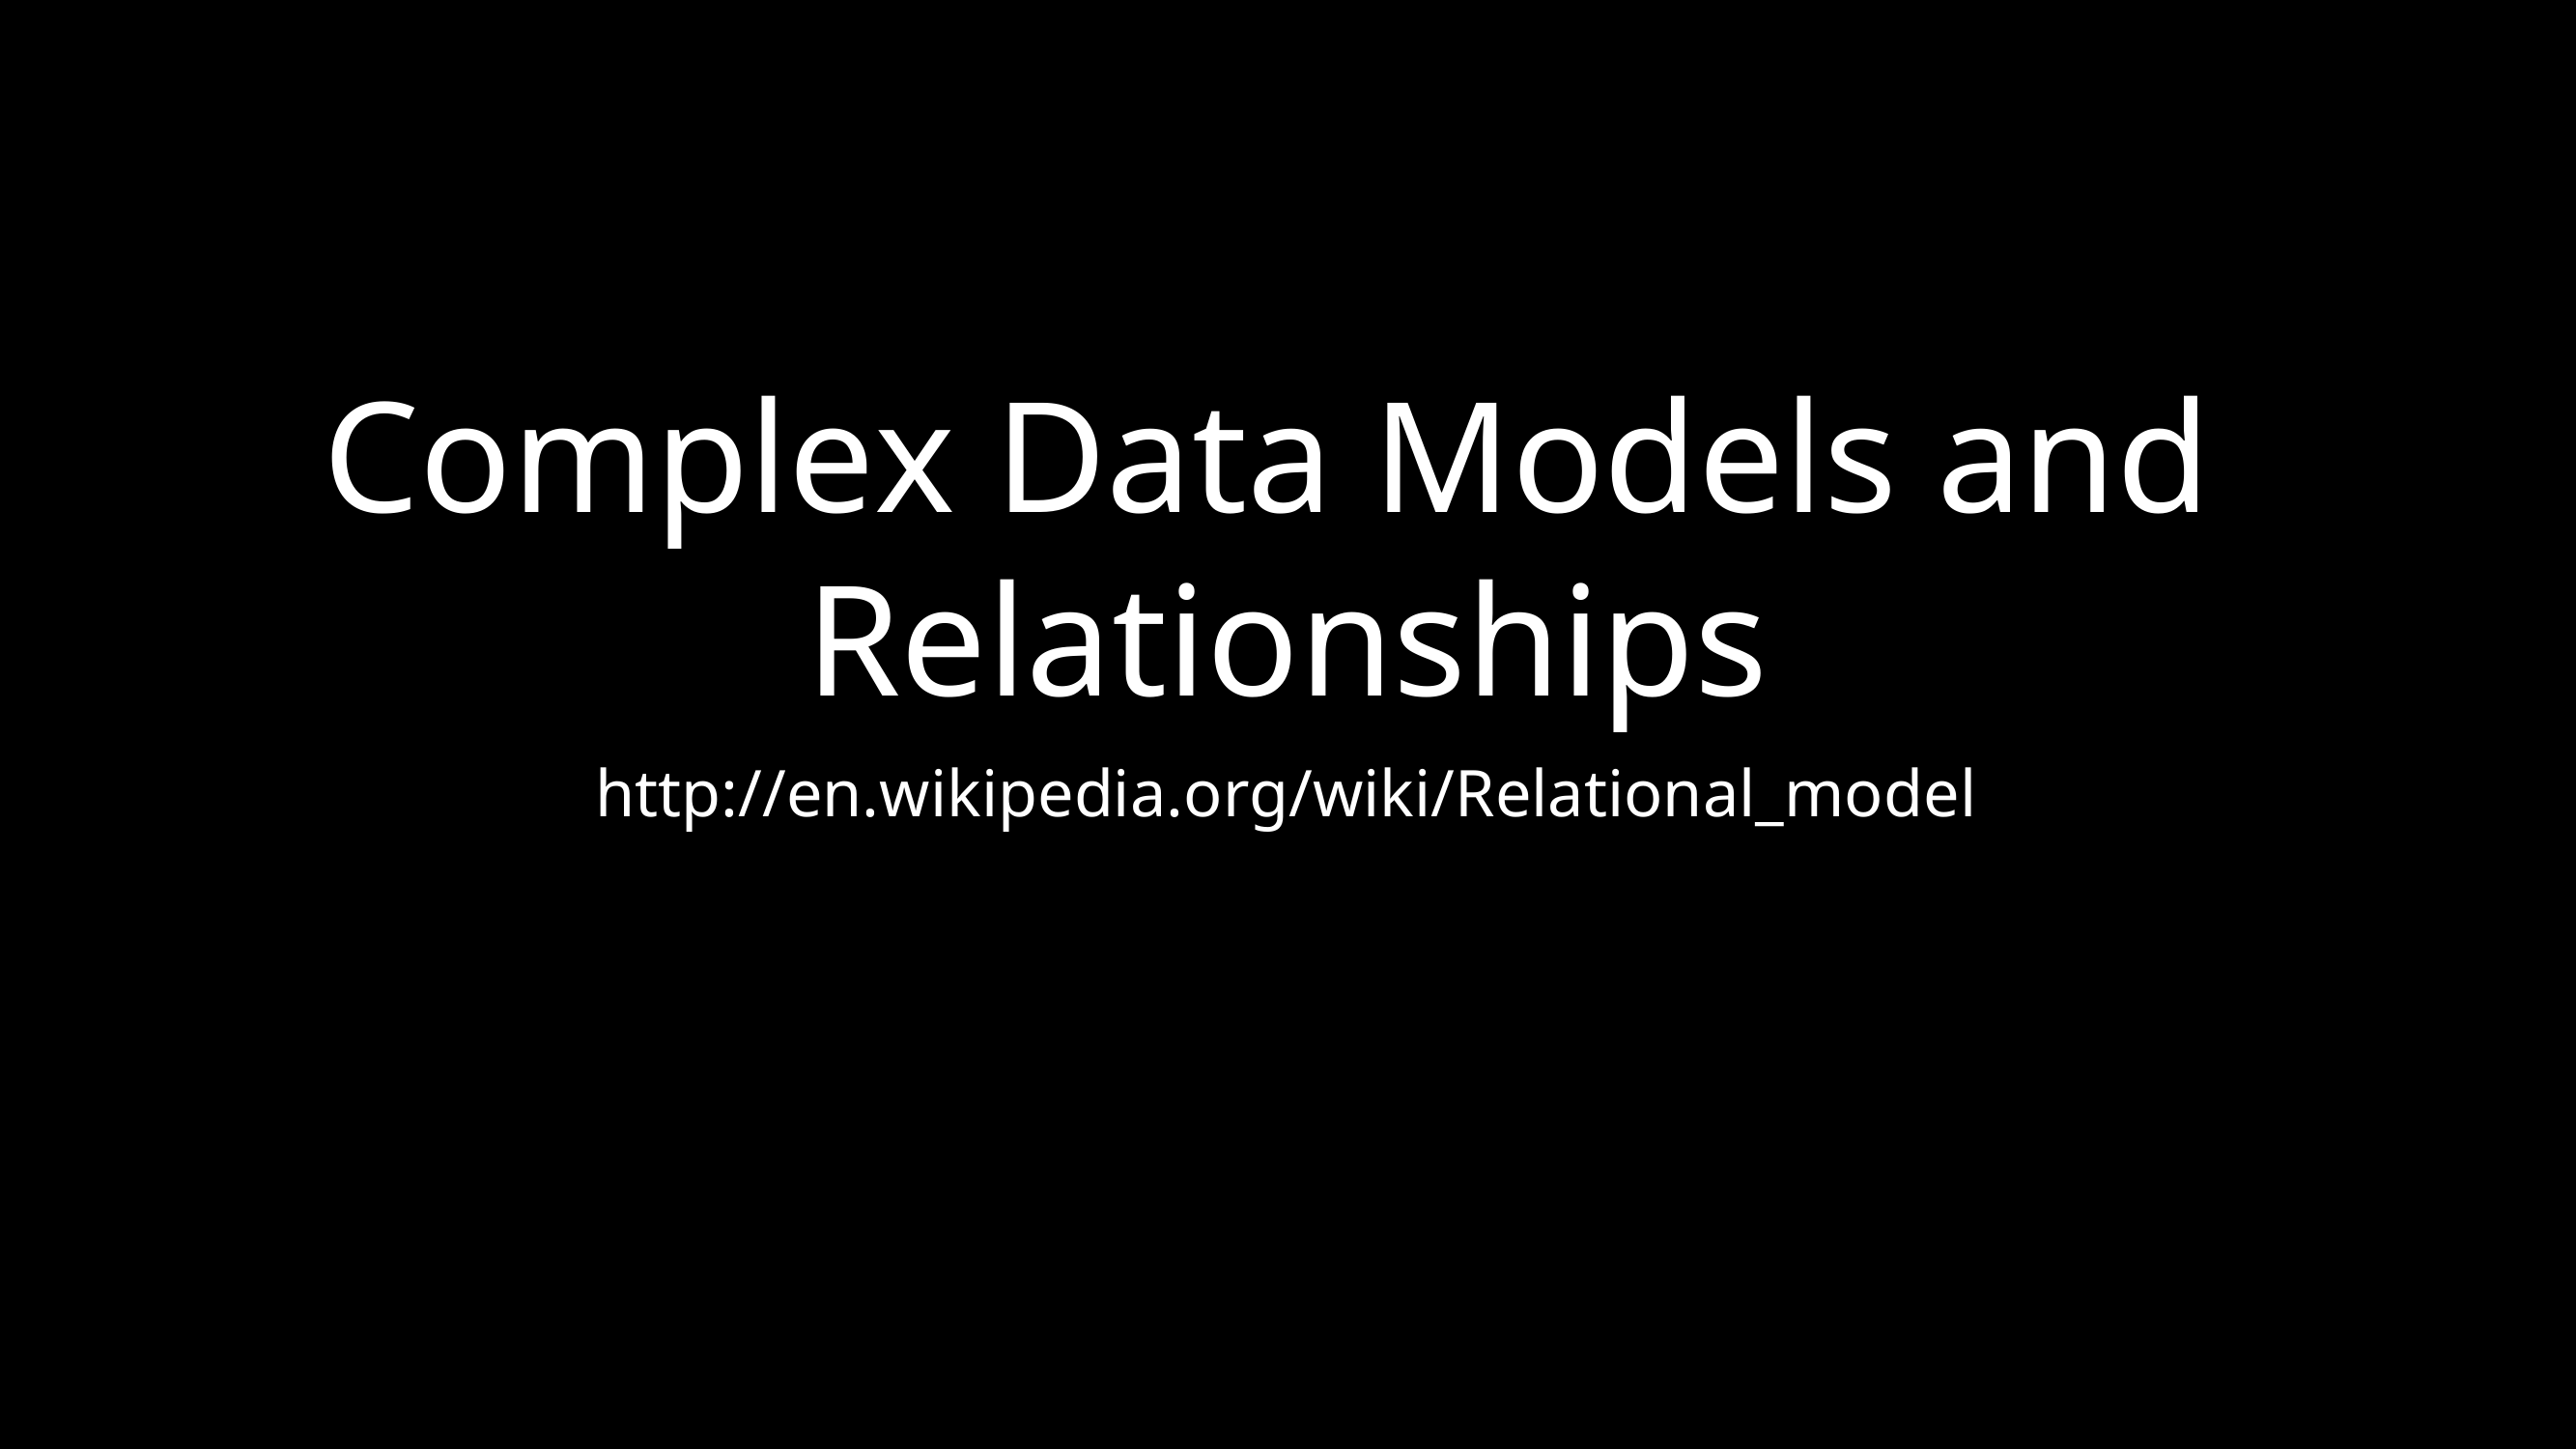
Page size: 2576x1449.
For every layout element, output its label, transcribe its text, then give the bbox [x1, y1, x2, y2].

list http://en.wikipedia.org/wiki/Relational_model [183, 746, 2392, 914]
title Complex Data Models and Relationships [183, 243, 2392, 733]
